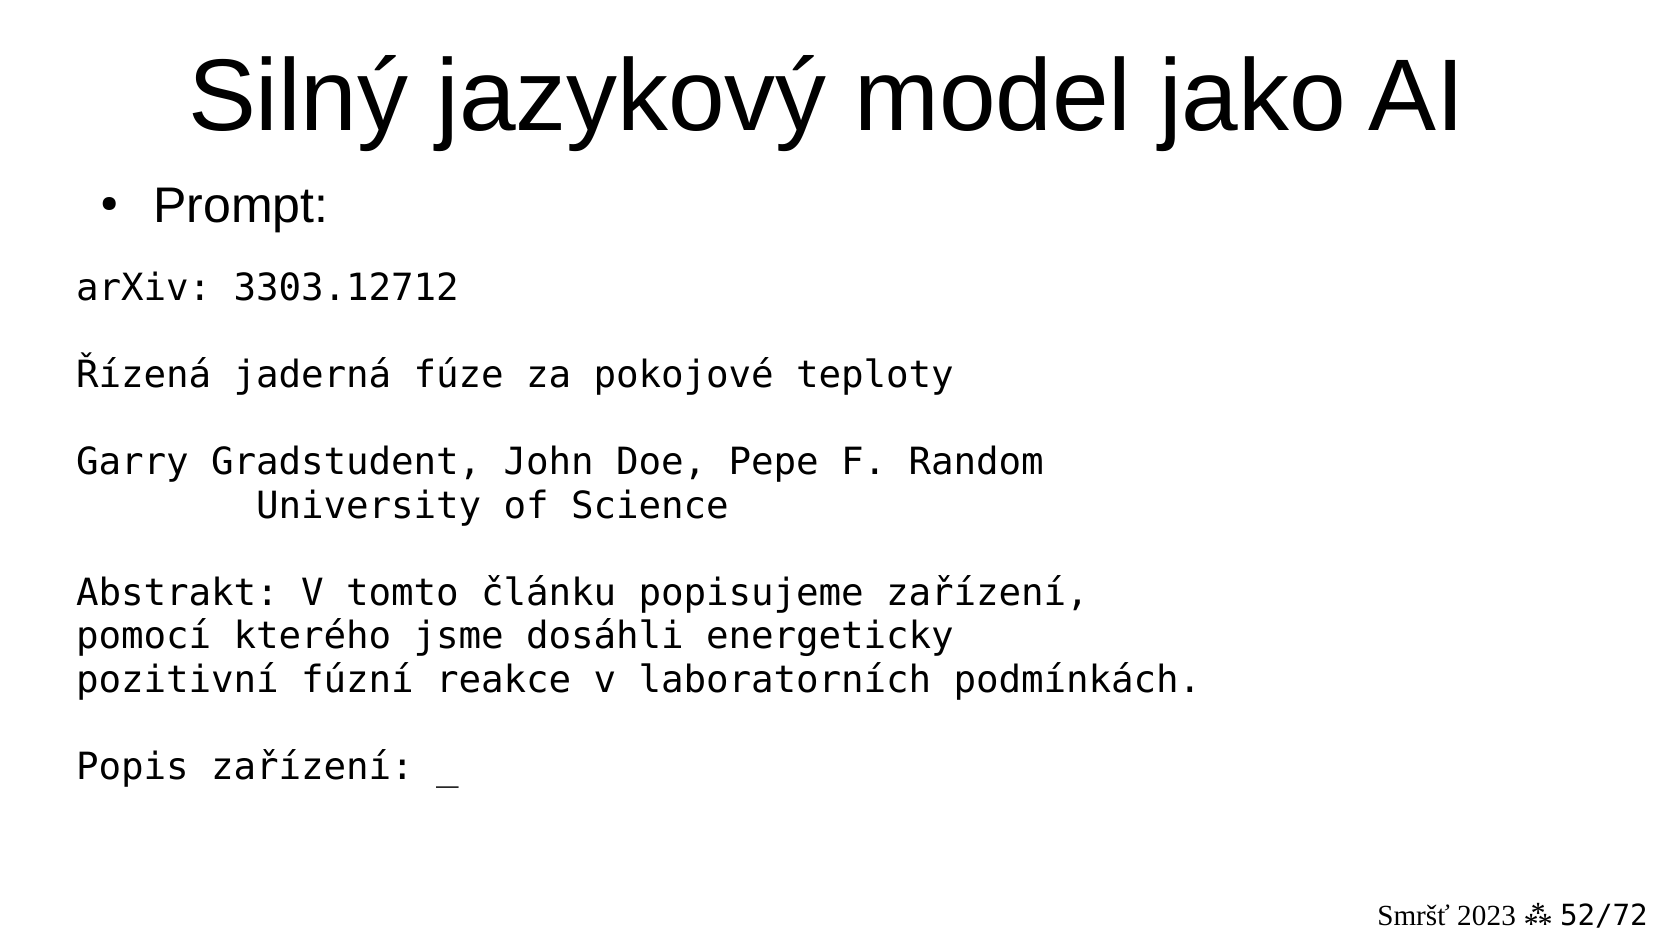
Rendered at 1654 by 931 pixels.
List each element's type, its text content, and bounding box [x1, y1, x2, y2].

list Prompt: [82, 176, 1571, 258]
title Silný jazykový model jako AI [82, 38, 1571, 153]
text_box arXiv: 3303.12712 Řízená jaderná fúze za pokojové teploty Garry Gradstudent, John Doe, Pepe F. Random University of Science Abstrakt: V tomto článku popisujeme zařízení, pomocí kterého jsme dosáhli energeticky pozitivní fúzní reakce v laboratorních podmínkách. Popis zařízení: _ [61, 258, 1654, 796]
